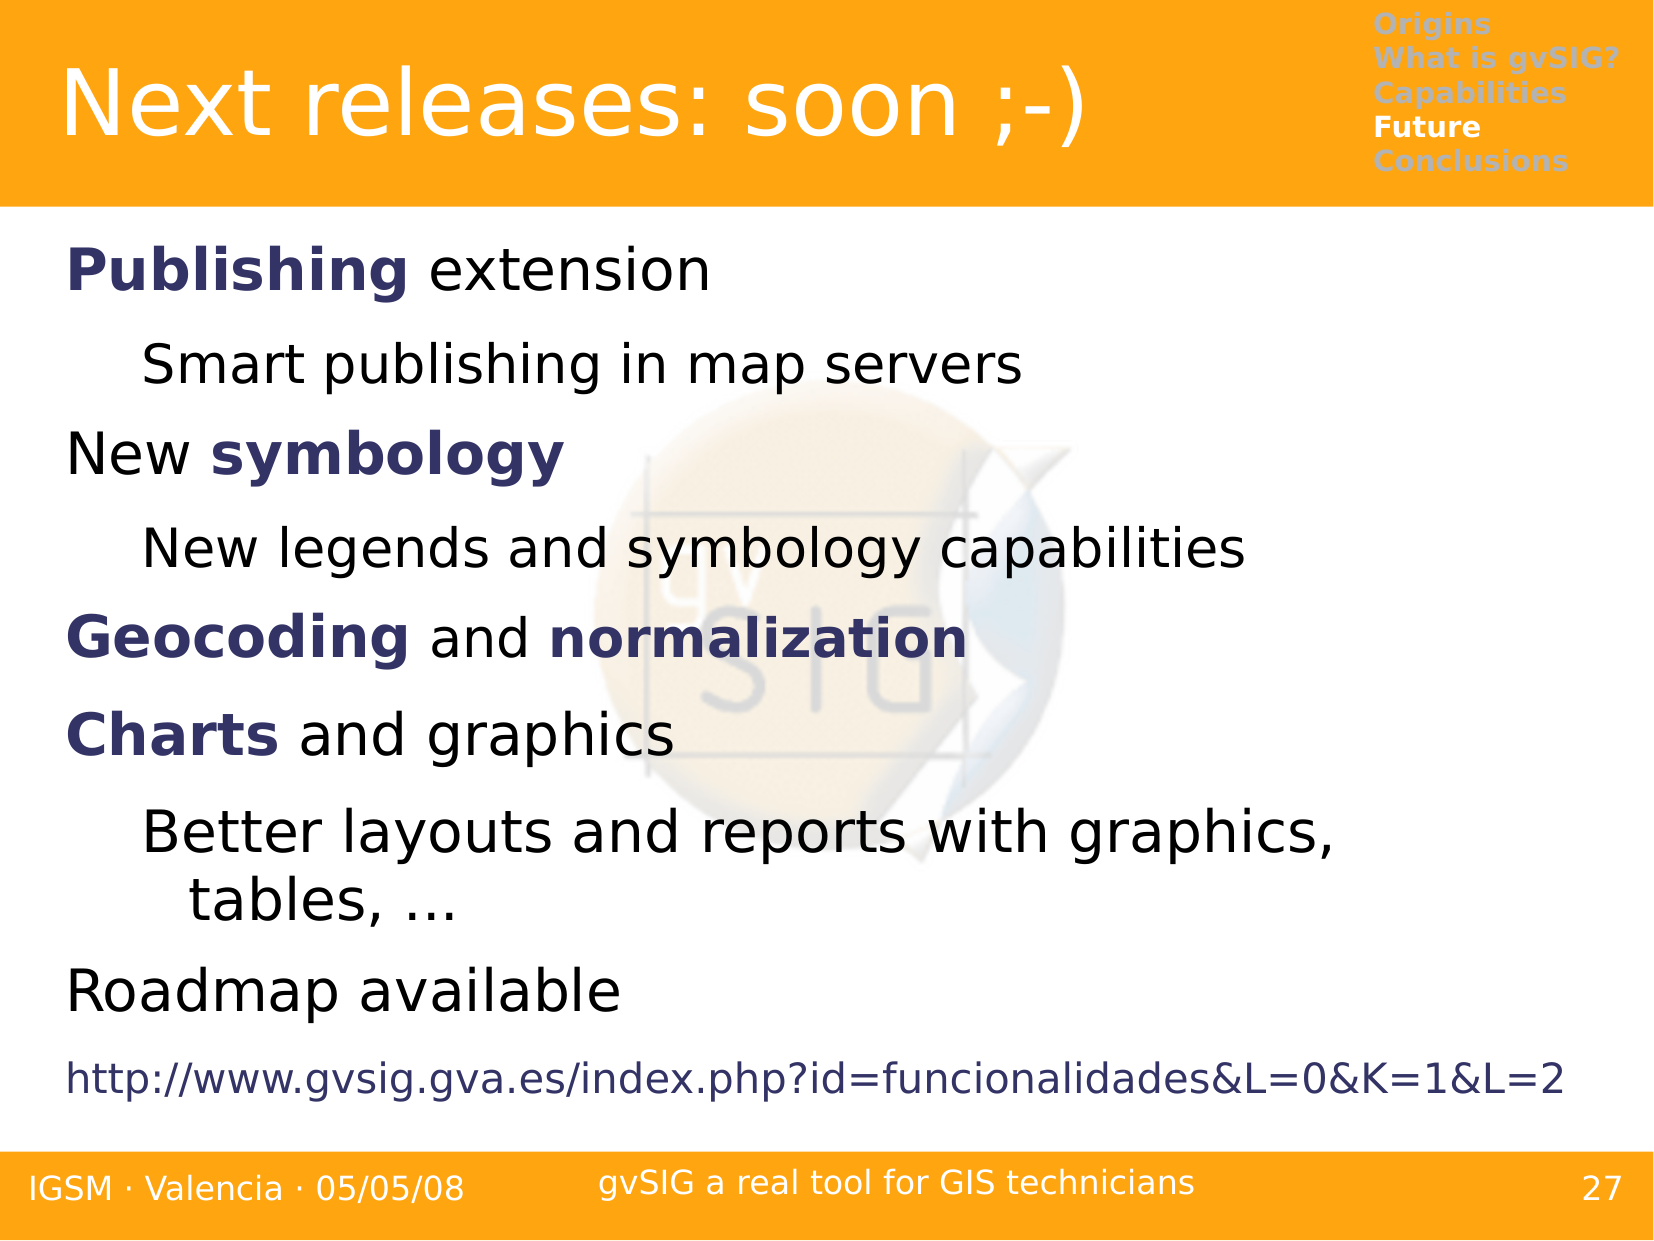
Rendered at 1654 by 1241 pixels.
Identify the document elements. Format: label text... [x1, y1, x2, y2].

text_box Origins What is gvSIG? Capabilities Future Conclusions [1358, 0, 1654, 207]
title Next releases: soon ;-) [59, 29, 1358, 178]
list Publishing extension Smart publishing in map servers New symbology New legends and symbology capabilities Geocoding and normalization Charts and graphics Better layouts and reports with graphics, tables, ... Roadmap available http://www.gvsig.gva.es/index.php?id=funcionalidades&L=0&K=1&L=2 [47, 236, 1595, 1123]
